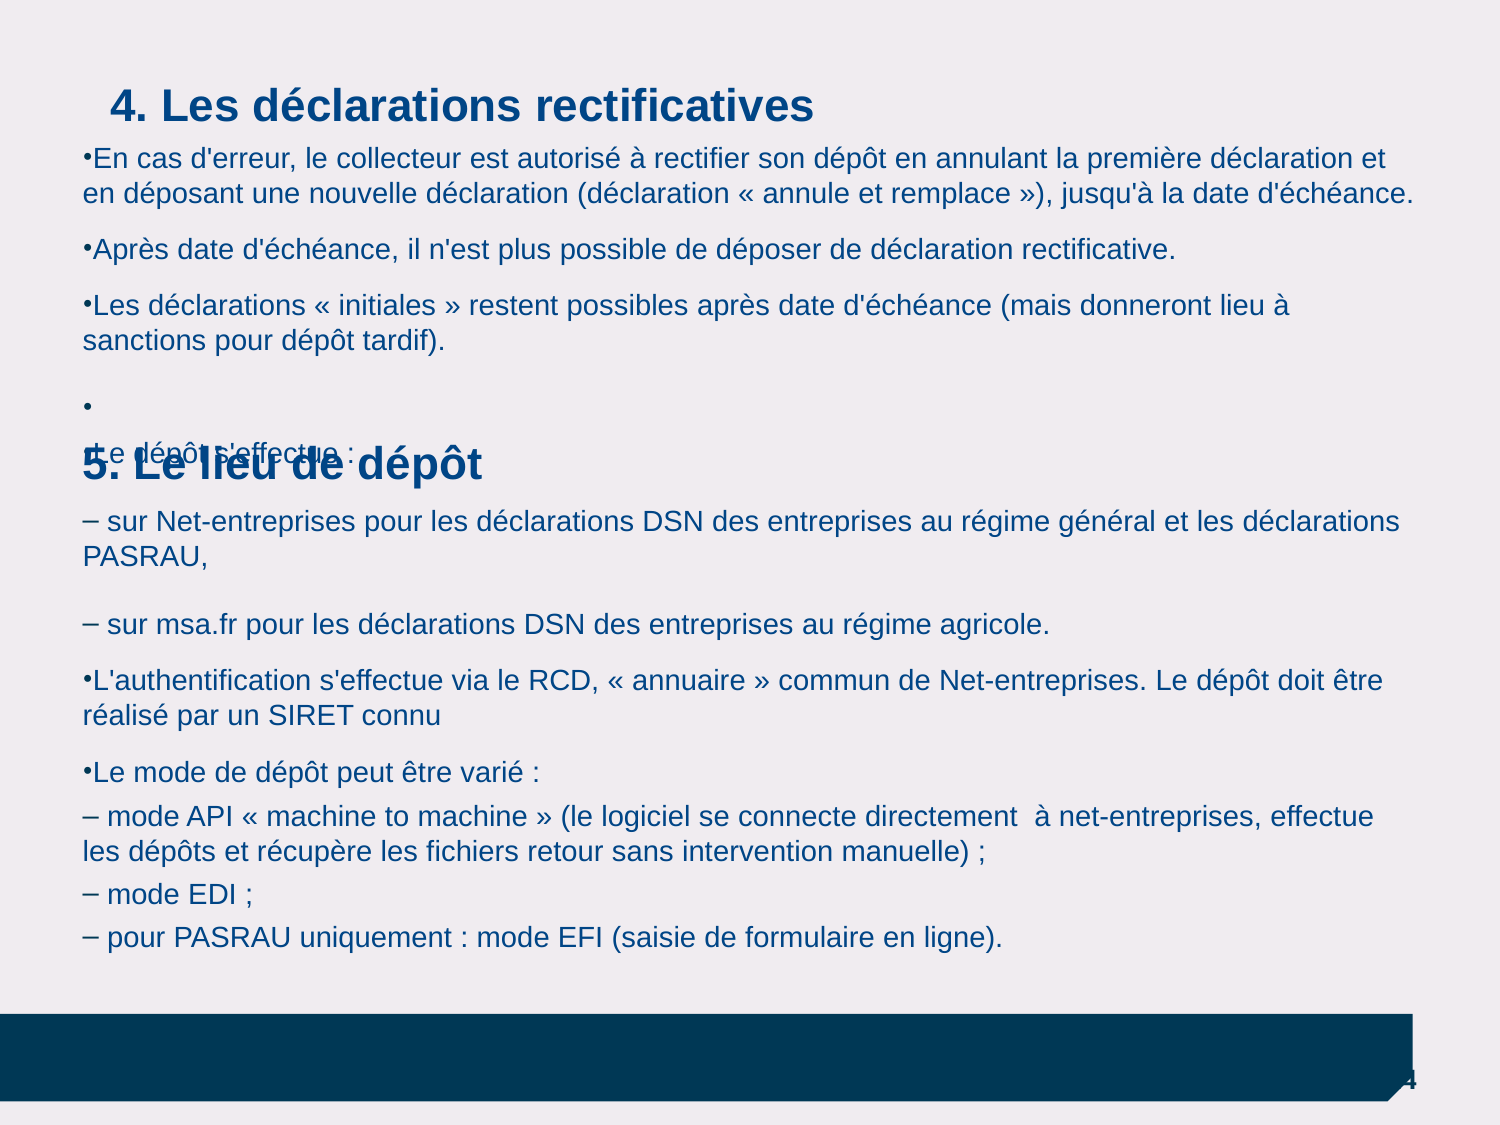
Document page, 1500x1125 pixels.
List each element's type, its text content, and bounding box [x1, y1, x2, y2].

title 5. Le lieu de dépôt [82, 409, 1399, 520]
text_box [0, 1013, 1413, 1102]
title 4. Les déclarations rectificatives [110, 51, 1426, 162]
list En cas d'erreur, le collecteur est autorisé à rectifier son dépôt en annulant la première déclaration et en déposant une nouvelle déclaration (déclaration « annule et remplace »), jusqu'à la date d'échéance. Après date d'échéance, il n'est plus possible de déposer de déclaration rectificative. Les déclarations « initiales » restent possibles après date d'échéance (mais donneront lieu à sanctions pour dépôt tardif). Le dépôt s'effectue : sur Net-entreprises pour les déclarations DSN des entreprises au régime général et les déclarations PASRAU, sur msa.fr pour les déclarations DSN des entreprises au régime agricole. L'authentification s'effectue via le RCD, « annuaire » commun de Net-entreprises. Le dépôt doit être réalisé par un SIRET connu Le mode de dépôt peut être varié : mode API « machine to machine » (le logiciel se connecte directement à net-entreprises, effectue les dépôts et récupère les fichiers retour sans intervention manuelle) ; mode EDI ; pour PASRAU uniquement : mode EFI (saisie de formulaire en ligne). [82, 138, 1418, 1028]
